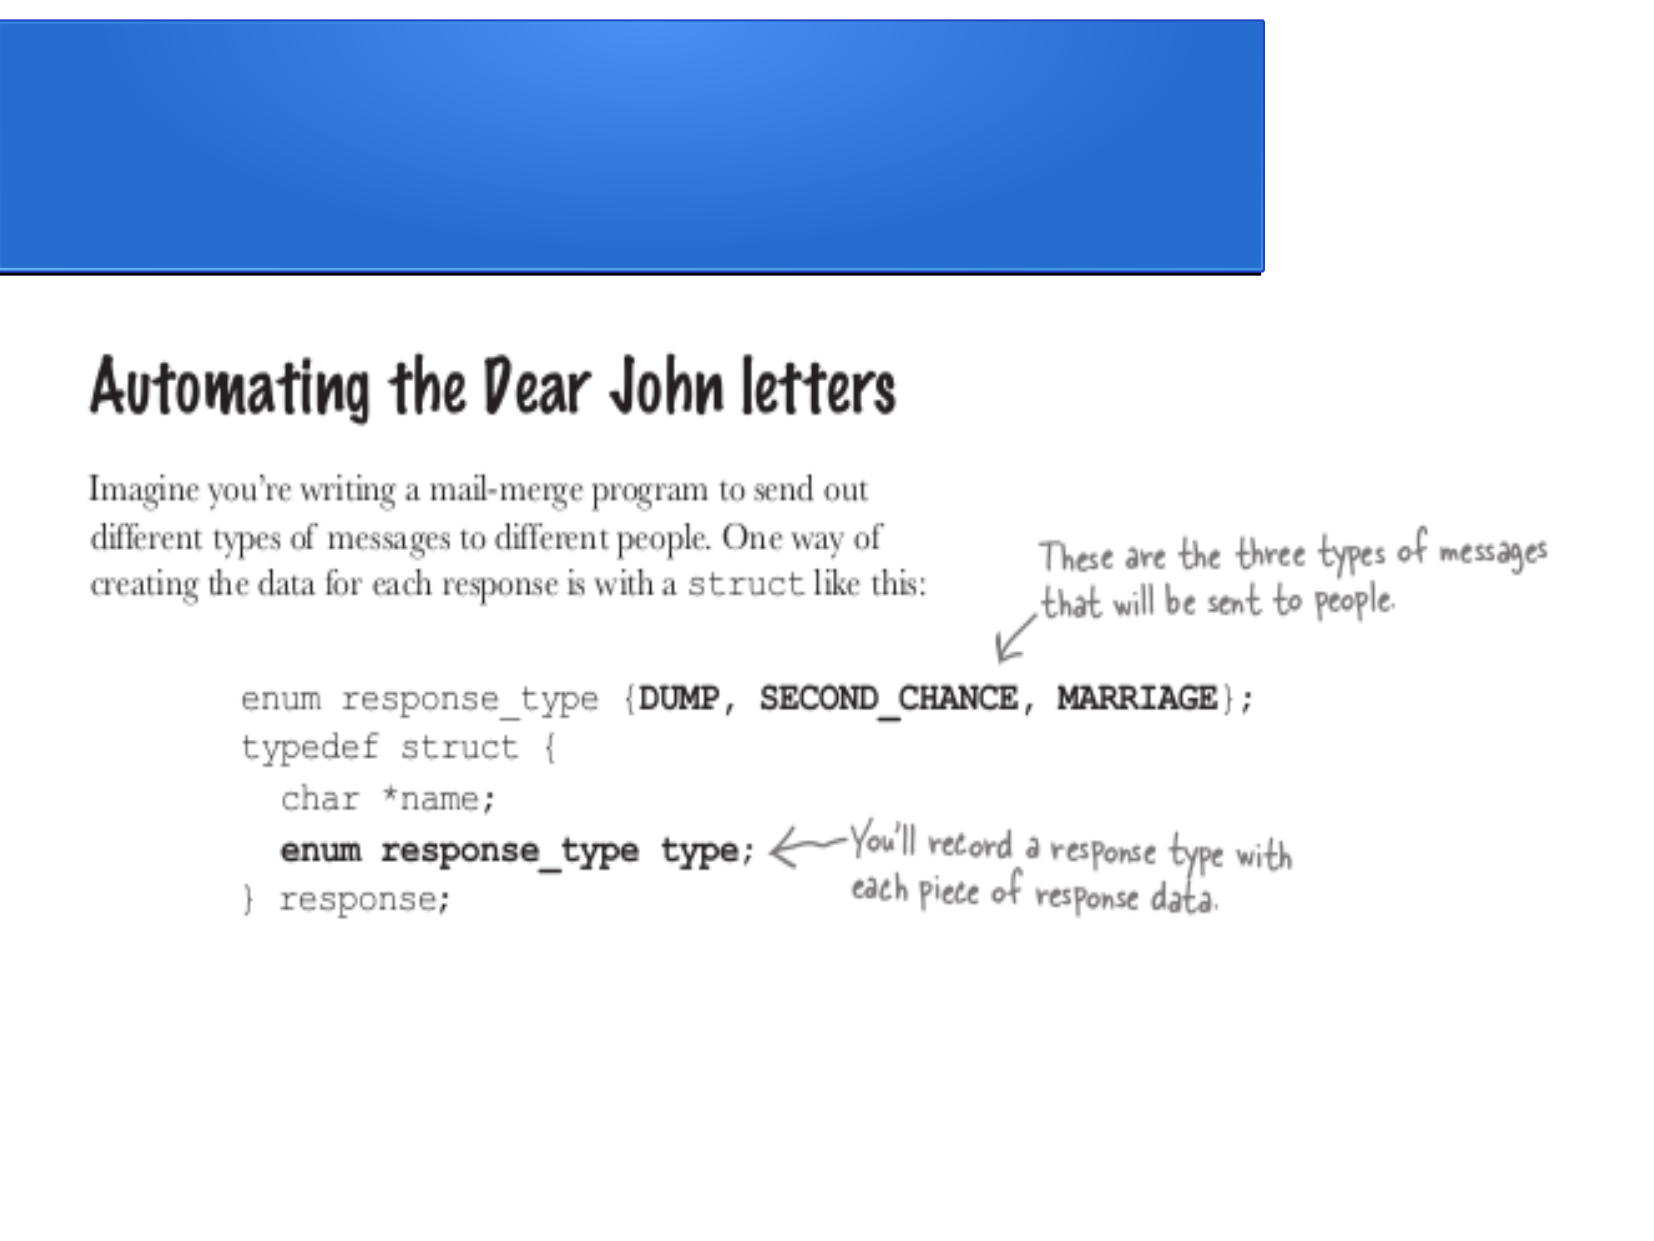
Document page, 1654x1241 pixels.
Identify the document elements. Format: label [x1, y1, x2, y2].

picture [59, 318, 1595, 945]
